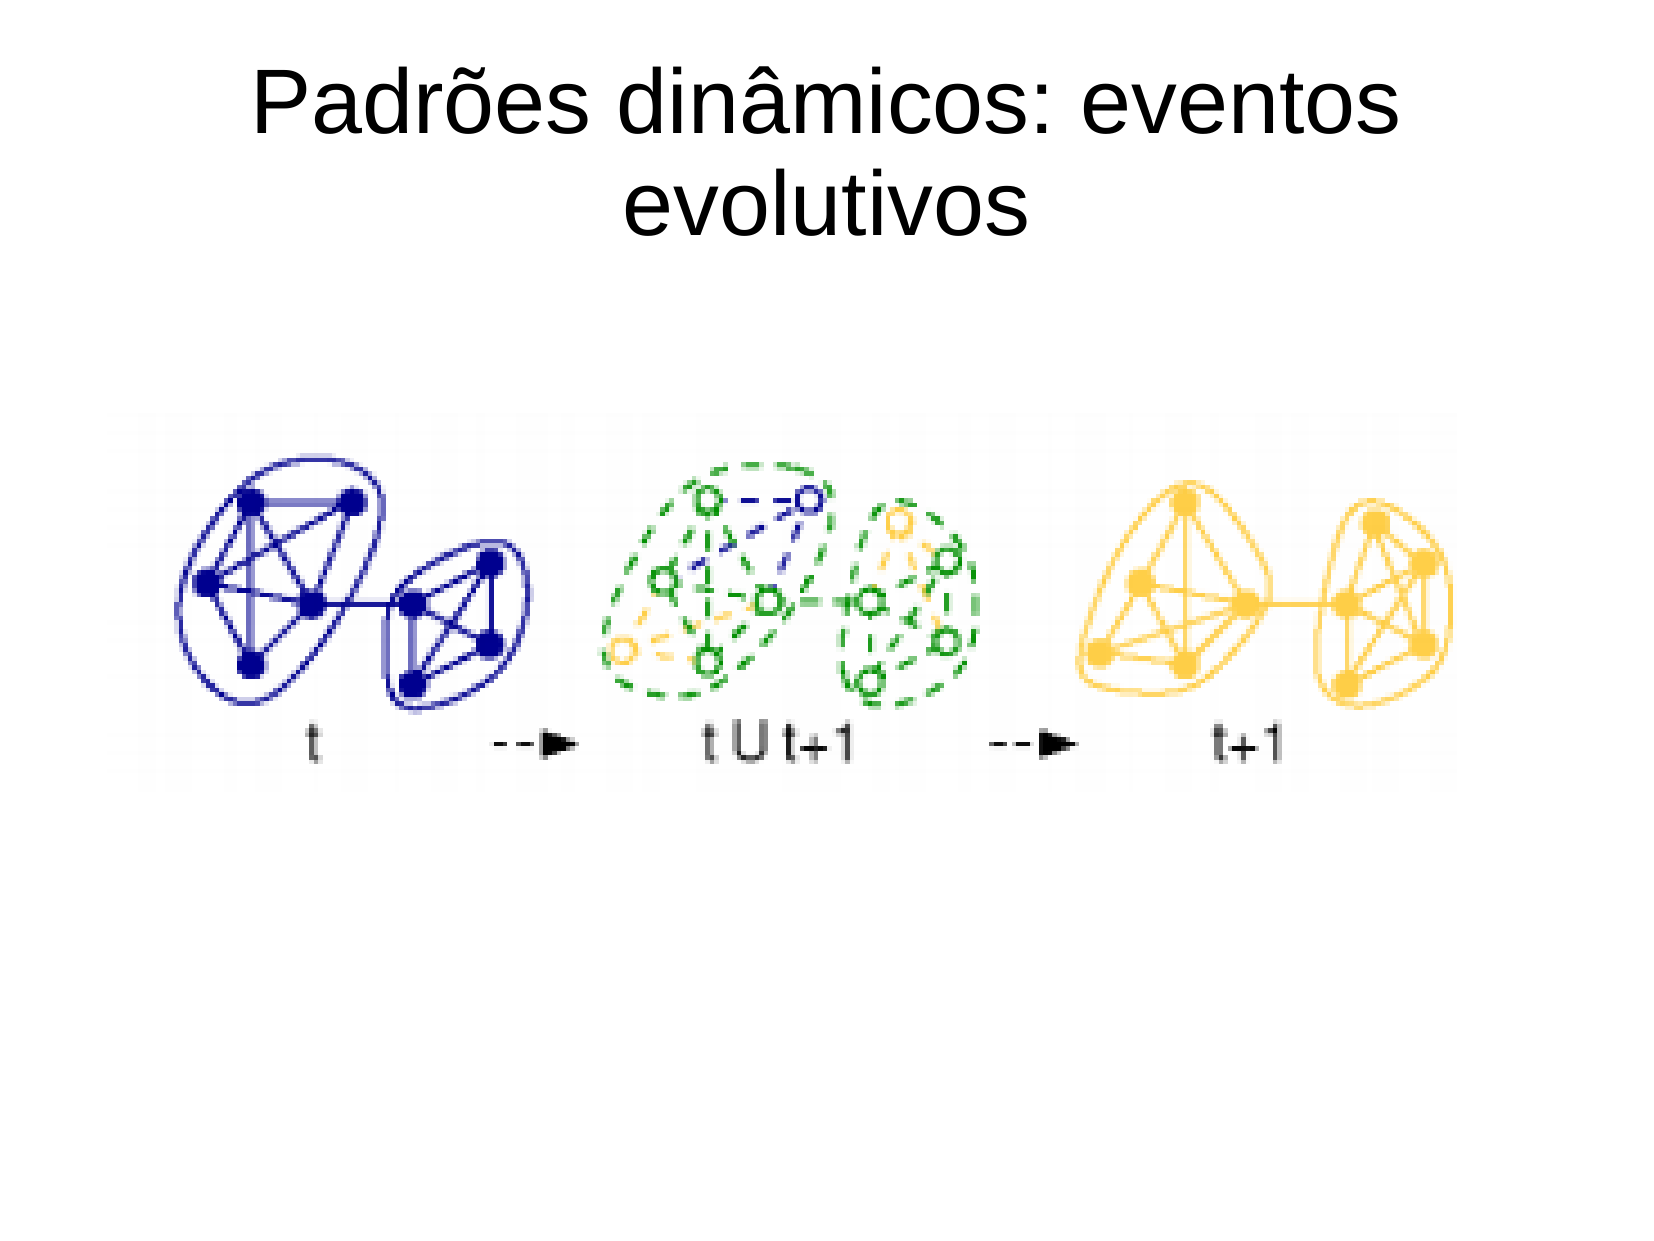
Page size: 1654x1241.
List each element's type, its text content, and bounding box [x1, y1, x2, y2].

title Padrões dinâmicos: eventos evolutivos [82, 49, 1571, 257]
picture [107, 413, 1512, 792]
